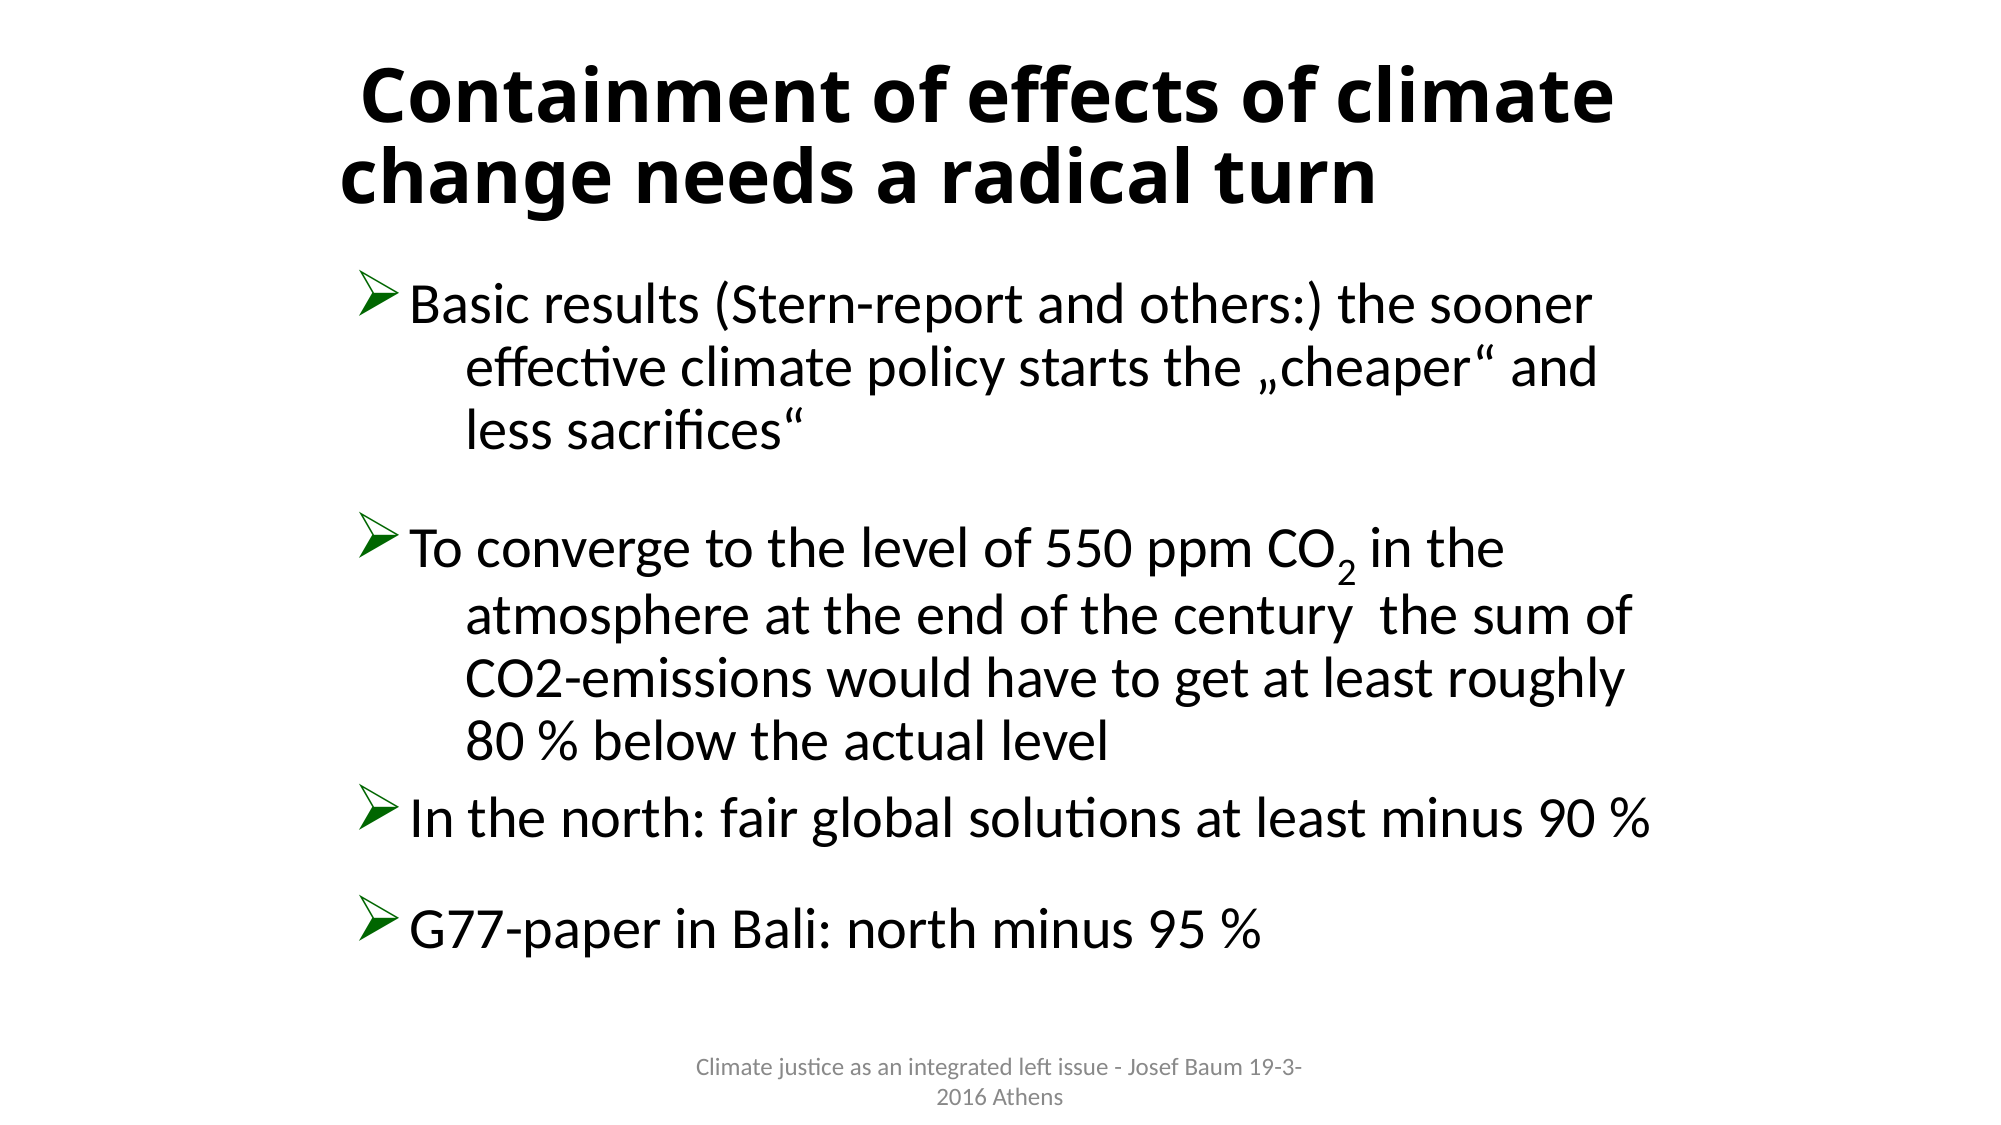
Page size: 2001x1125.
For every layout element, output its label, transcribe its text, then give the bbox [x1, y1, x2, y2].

title Containment of effects of climate change needs a radical turn [324, 41, 1675, 237]
text_box Climate justice as an integrated left issue - Josef Baum 19-3-2016 Athens [662, 1042, 1338, 1103]
list Basic results (Stern-report and others:) the sooner effective climate policy starts the „cheaper“ and less sacrifices“ To converge to the level of 550 ppm CO2 in the atmosphere at the end of the century the sum of CO2-emissions would have to get at least roughly 80 % below the actual level In the north: fair global solutions at least minus 90 % G77-paper in Bali: north minus 95 % [338, 265, 1689, 1125]
